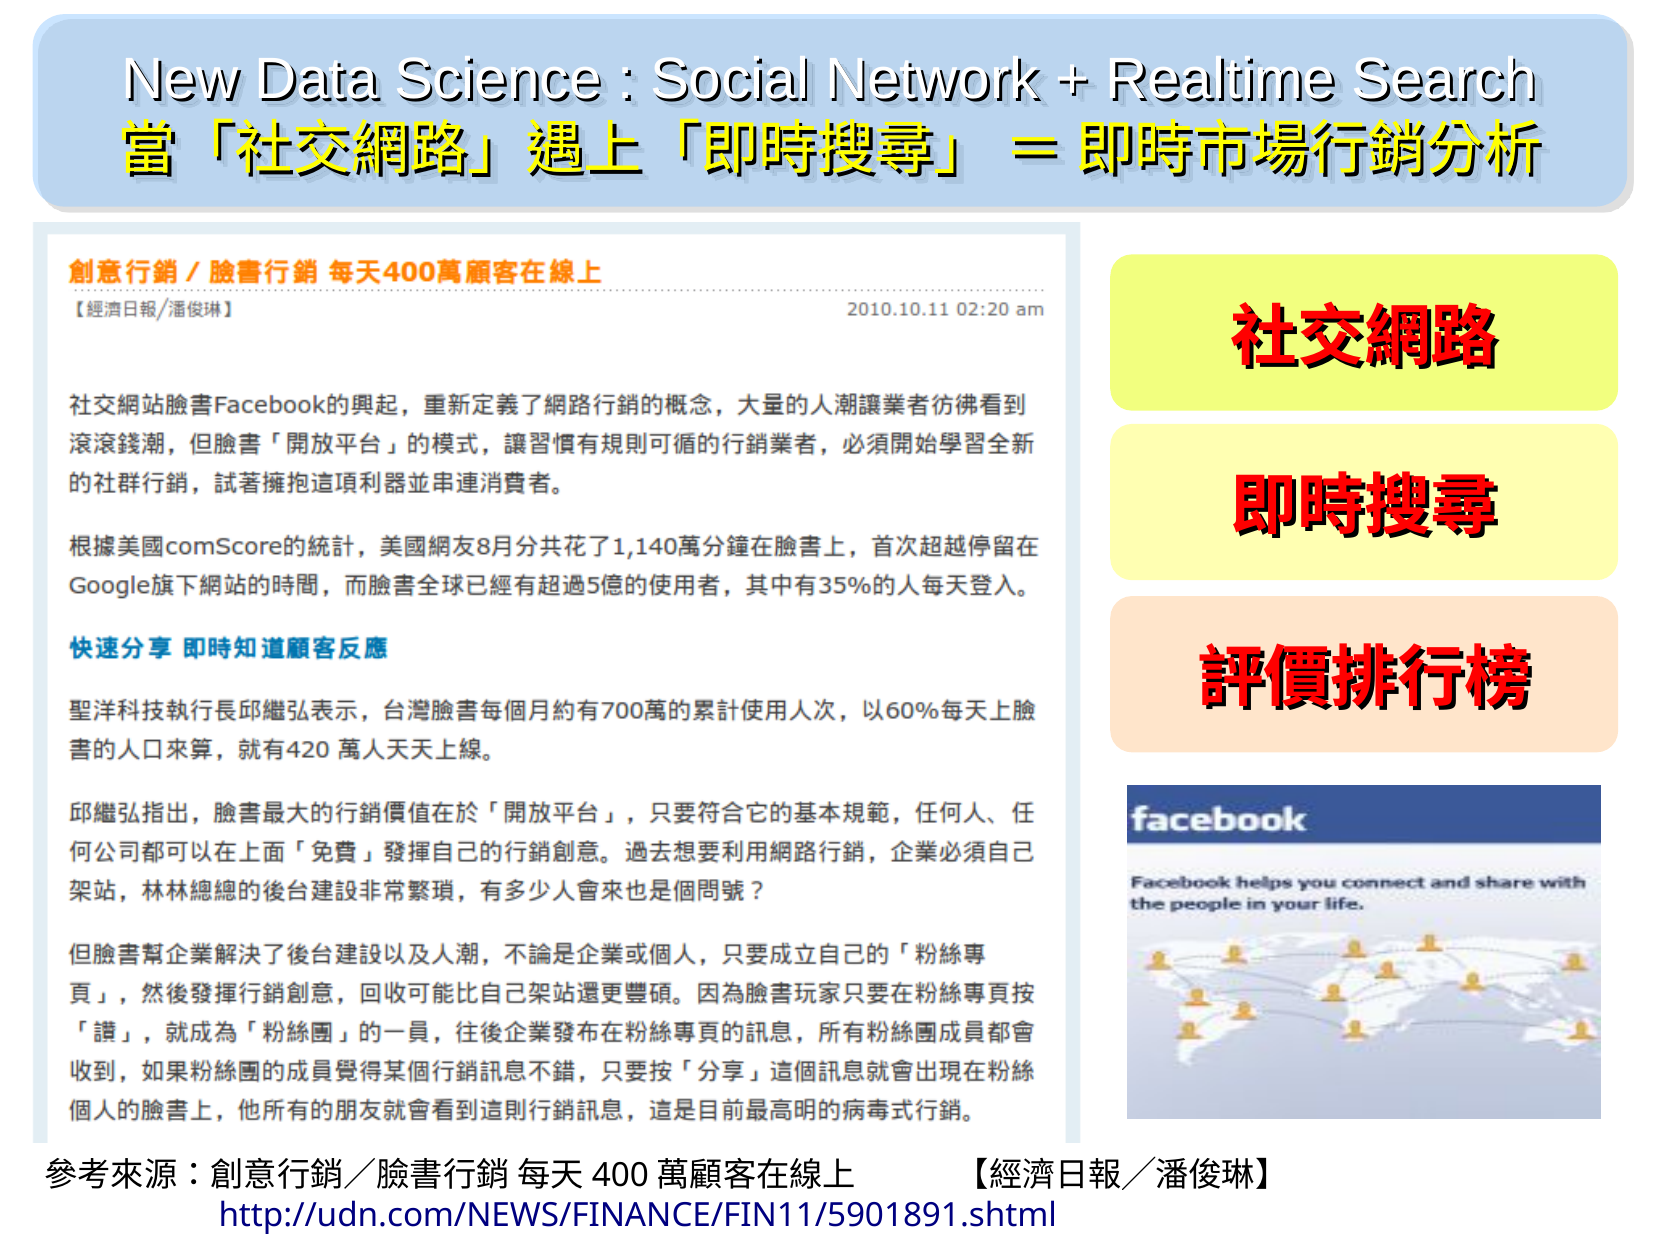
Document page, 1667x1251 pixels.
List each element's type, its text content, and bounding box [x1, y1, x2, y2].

picture [1127, 785, 1601, 1119]
text_box 社交網路 [1110, 254, 1619, 411]
text_box New Data Science : Social Network + Realtime Search 當「社交網路」遇上「即時搜尋」 ＝ 即時市場行銷分析 [32, 14, 1628, 207]
picture [14, 222, 1095, 1143]
text_box 即時搜尋 [1110, 423, 1619, 581]
text_box 參考來源：創意行銷／臉書行銷 每天400萬顧客在線上 【經濟日報╱潘俊琳】 http://udn.com/NEWS/FINANCE/FIN11/5901891.shtml [29, 1145, 1625, 1241]
text_box 評價排行榜 [1110, 596, 1619, 753]
